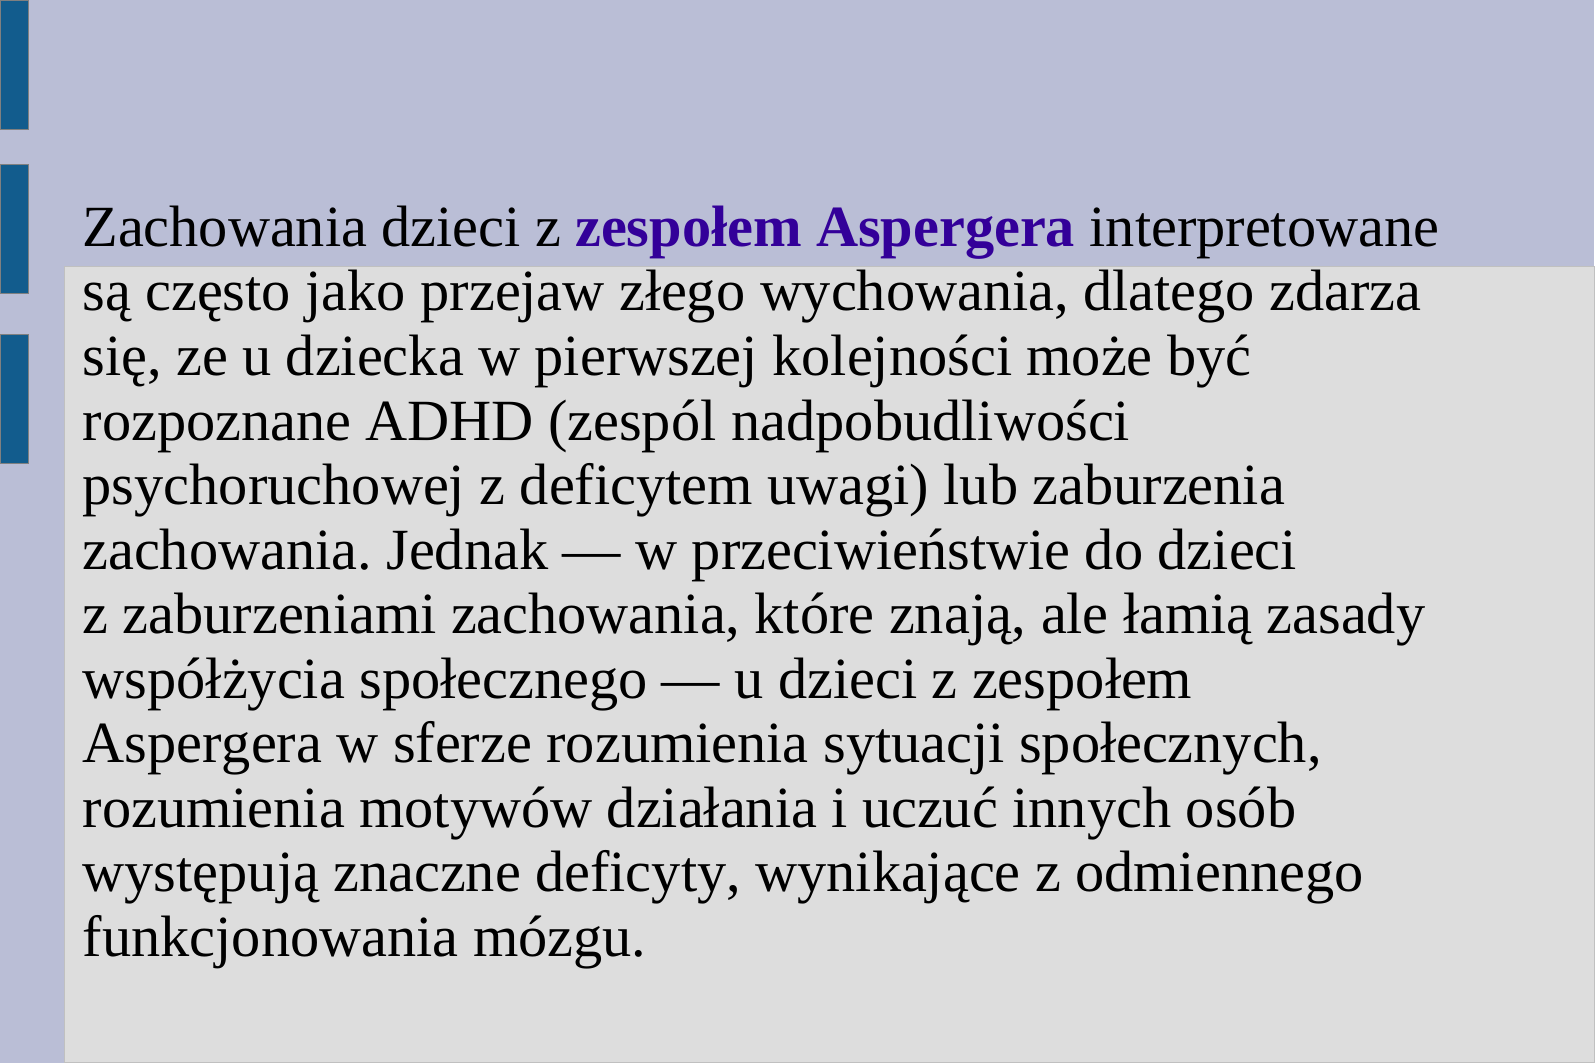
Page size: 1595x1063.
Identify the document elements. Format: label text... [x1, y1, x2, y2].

list Zachowania dzieci z zespołem Aspergera interpretowane są często jako przejaw złego wychowania, dlatego zdarza się, ze u dziecka w pierwszej kolejności może być rozpoznane ADHD (zespól nadpobudliwości psychoruchowej z deficytem uwagi) lub zaburzenia zachowania. Jednak — w przeciwieństwie do dzieci z zaburzeniami zachowania, które znają, ale łamią zasady współżycia społecznego — u dzieci z zespołem Aspergera w sferze rozumienia sytuacji społecznych, rozumienia motywów działania i uczuć innych osób występują znaczne deficyty, wynikające z odmiennego funkcjonowania mózgu. [82, 194, 1445, 982]
